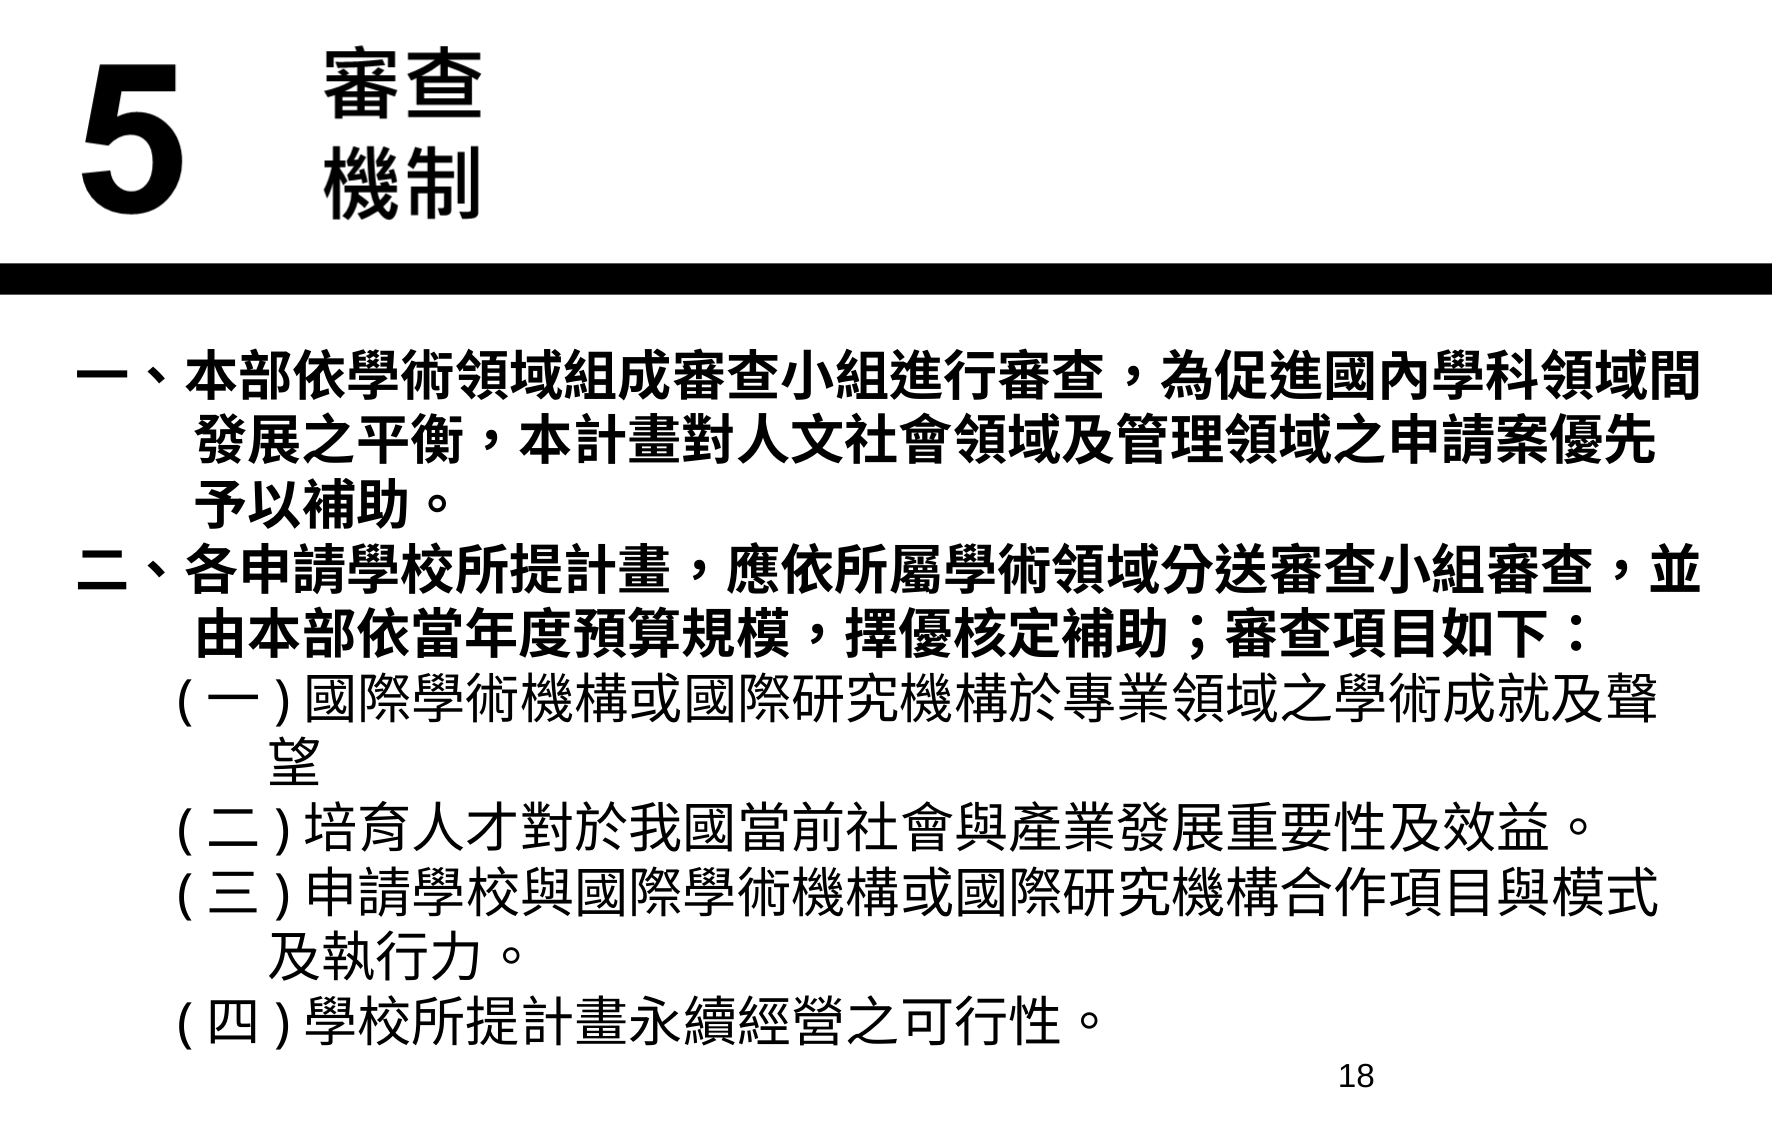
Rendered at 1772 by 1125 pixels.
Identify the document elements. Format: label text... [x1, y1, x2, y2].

text_box 一、本部依學術領域組成審查小組進行審查，為促進國內學科領域間發展之平衡，本計畫對人文社會領域及管理領域之申請案優先予以補助。 二、各申請學校所提計畫，應依所屬學術領域分送審查小組審查，並由本部依當年度預算規模，擇優核定補助；審查項目如下： (一)國際學術機構或國際研究機構於專業領域之學術成就及聲望 (二)培育人才對於我國當前社會與產業發展重要性及效益。 (三)申請學校與國際學術機構或國際研究機構合作項目與模式及執行力。 (四)學校所提計畫永續經營之可行性。 [61, 334, 1726, 1060]
text_box 18 [1322, 1046, 1737, 1125]
picture [57, 0, 551, 386]
